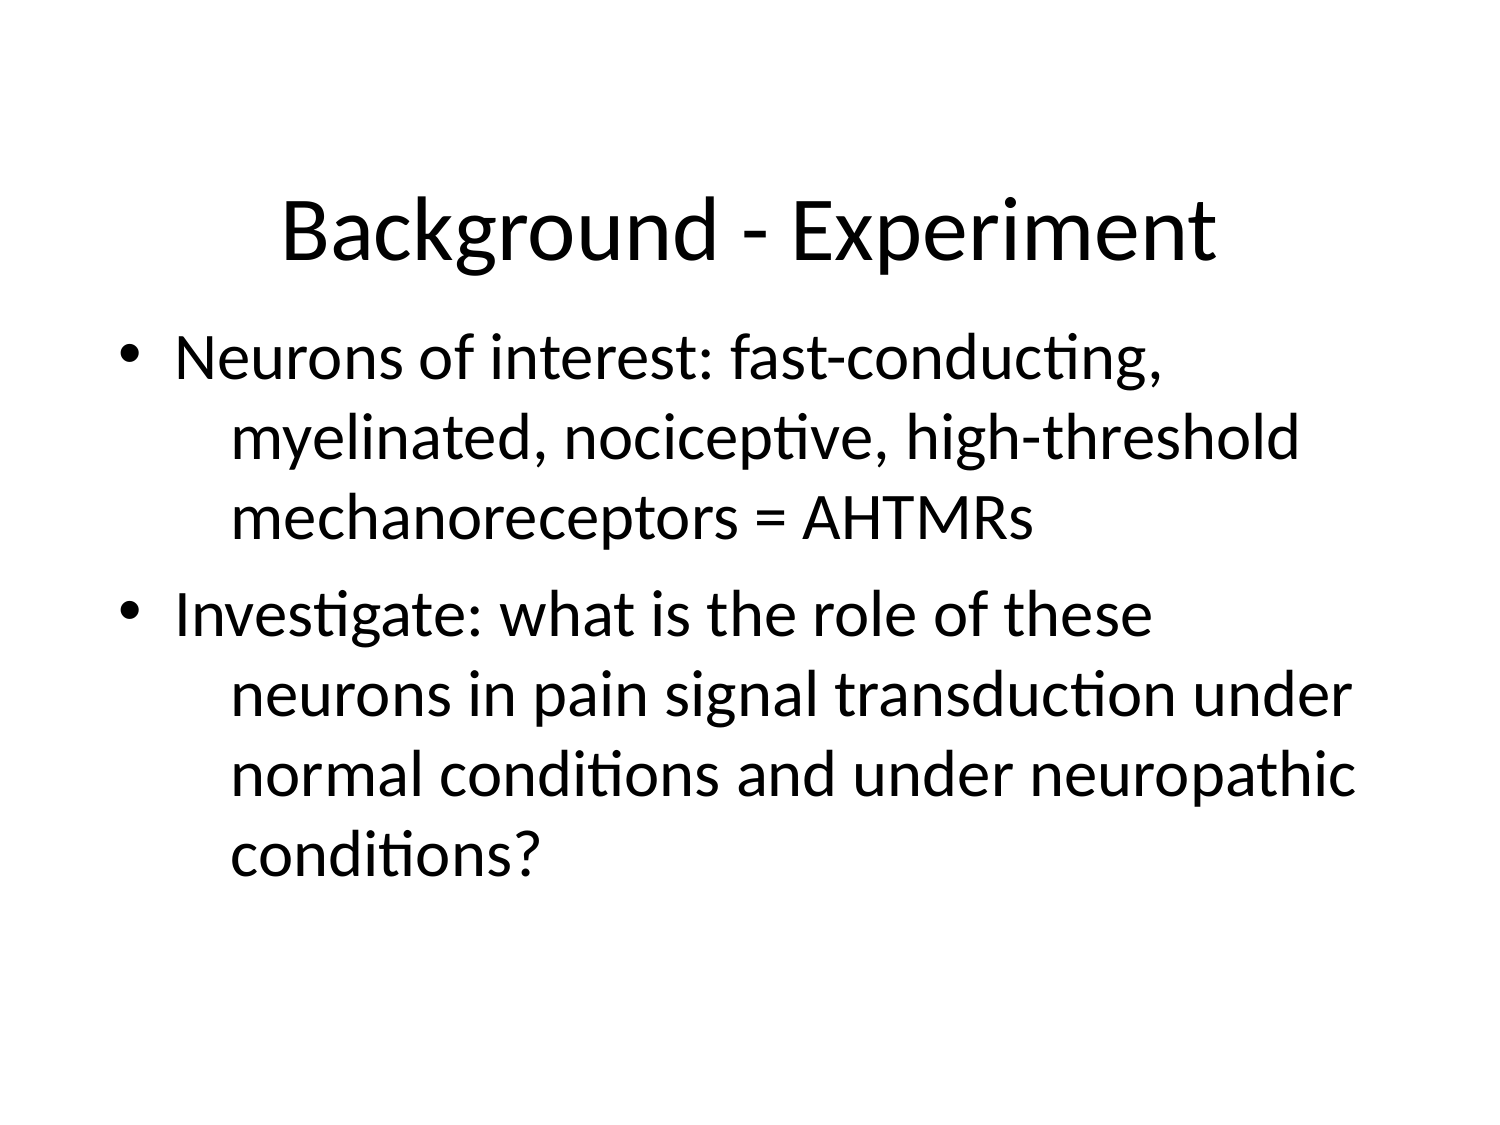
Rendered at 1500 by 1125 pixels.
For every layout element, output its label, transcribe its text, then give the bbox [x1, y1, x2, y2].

title Background - Experiment [103, 141, 1397, 305]
list Neurons of interest: fast-conducting, myelinated, nociceptive, high-threshold mechanoreceptors = AHTMRs Investigate: what is the role of these neurons in pain signal transduction under normal conditions and under neuropathic conditions? [103, 305, 1397, 923]
